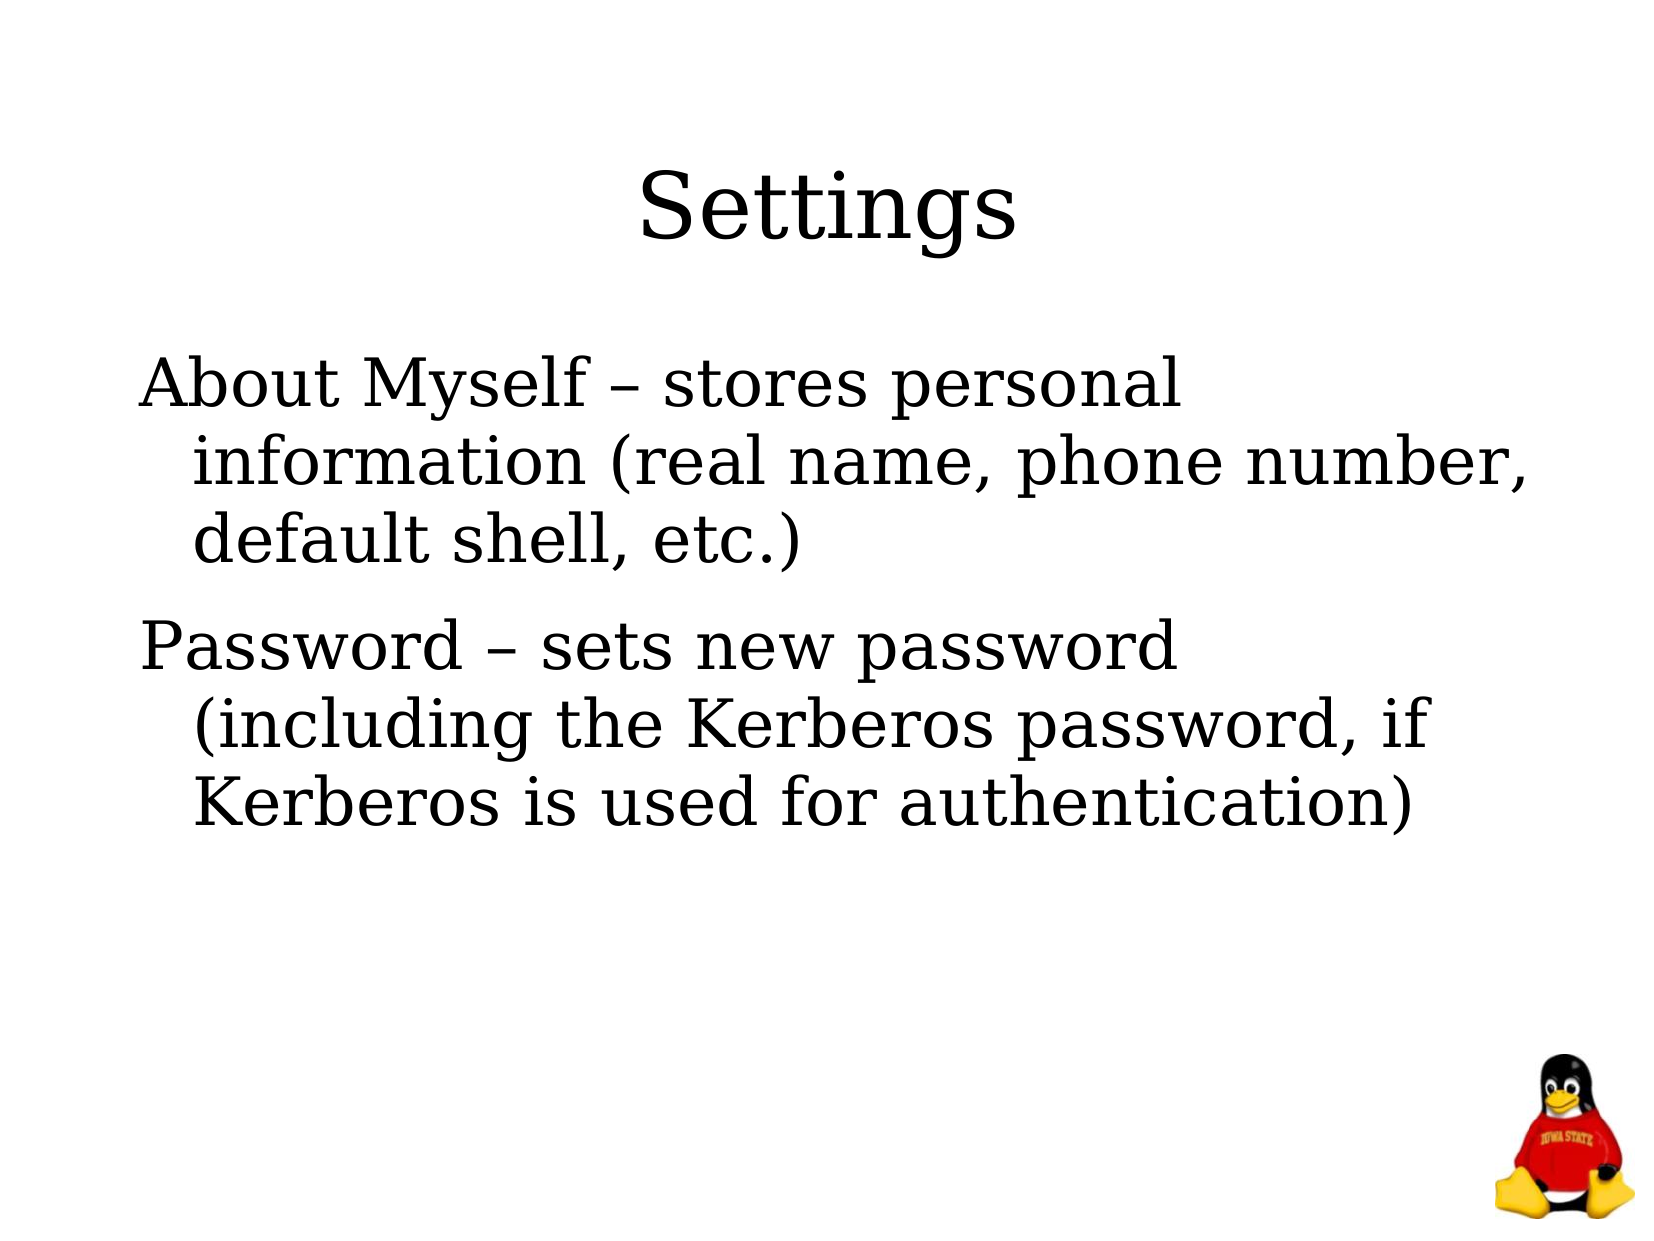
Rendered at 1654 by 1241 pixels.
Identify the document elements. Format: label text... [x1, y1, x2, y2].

title Settings [121, 102, 1534, 311]
list About Myself – stores personal information (real name, phone number, default shell, etc.) Password – sets new password (including the Kerberos password, if Kerberos is used for authentication) [121, 344, 1534, 1127]
picture [1495, 1054, 1635, 1219]
